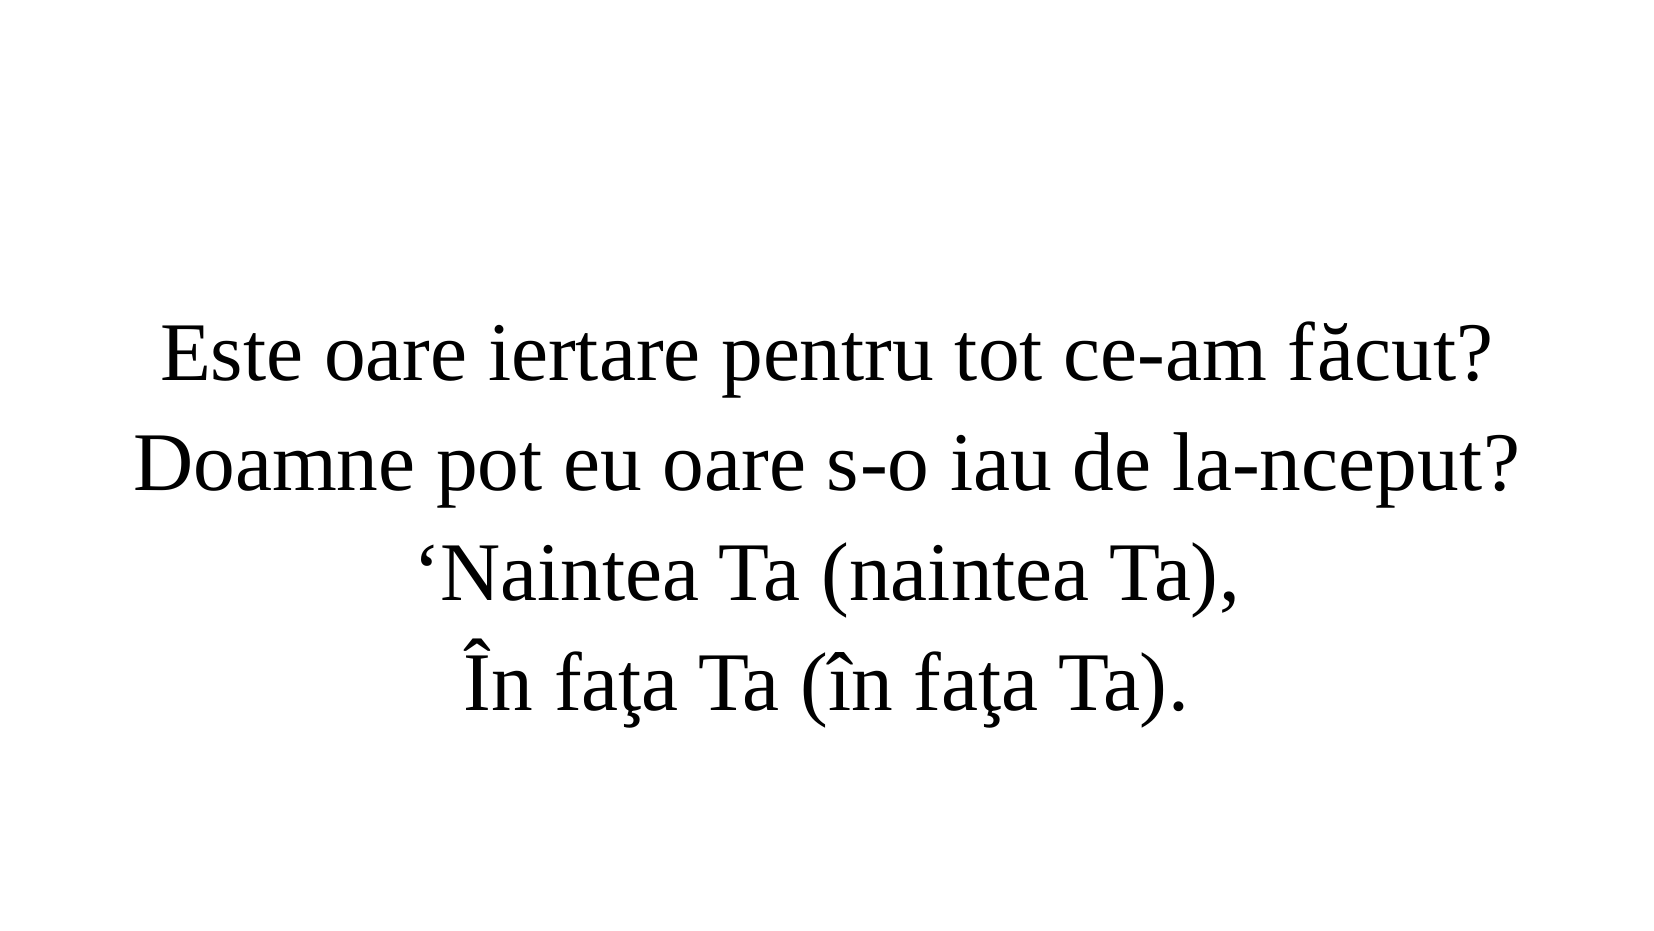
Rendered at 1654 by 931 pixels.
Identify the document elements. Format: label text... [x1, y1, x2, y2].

subtitle Este oare iertare pentru tot ce-am făcut? Doamne pot eu oare s-o iau de la-nceput? ‘Naintea Ta (naintea Ta), În faţa Ta (în faţa Ta). [0, 279, 1654, 641]
